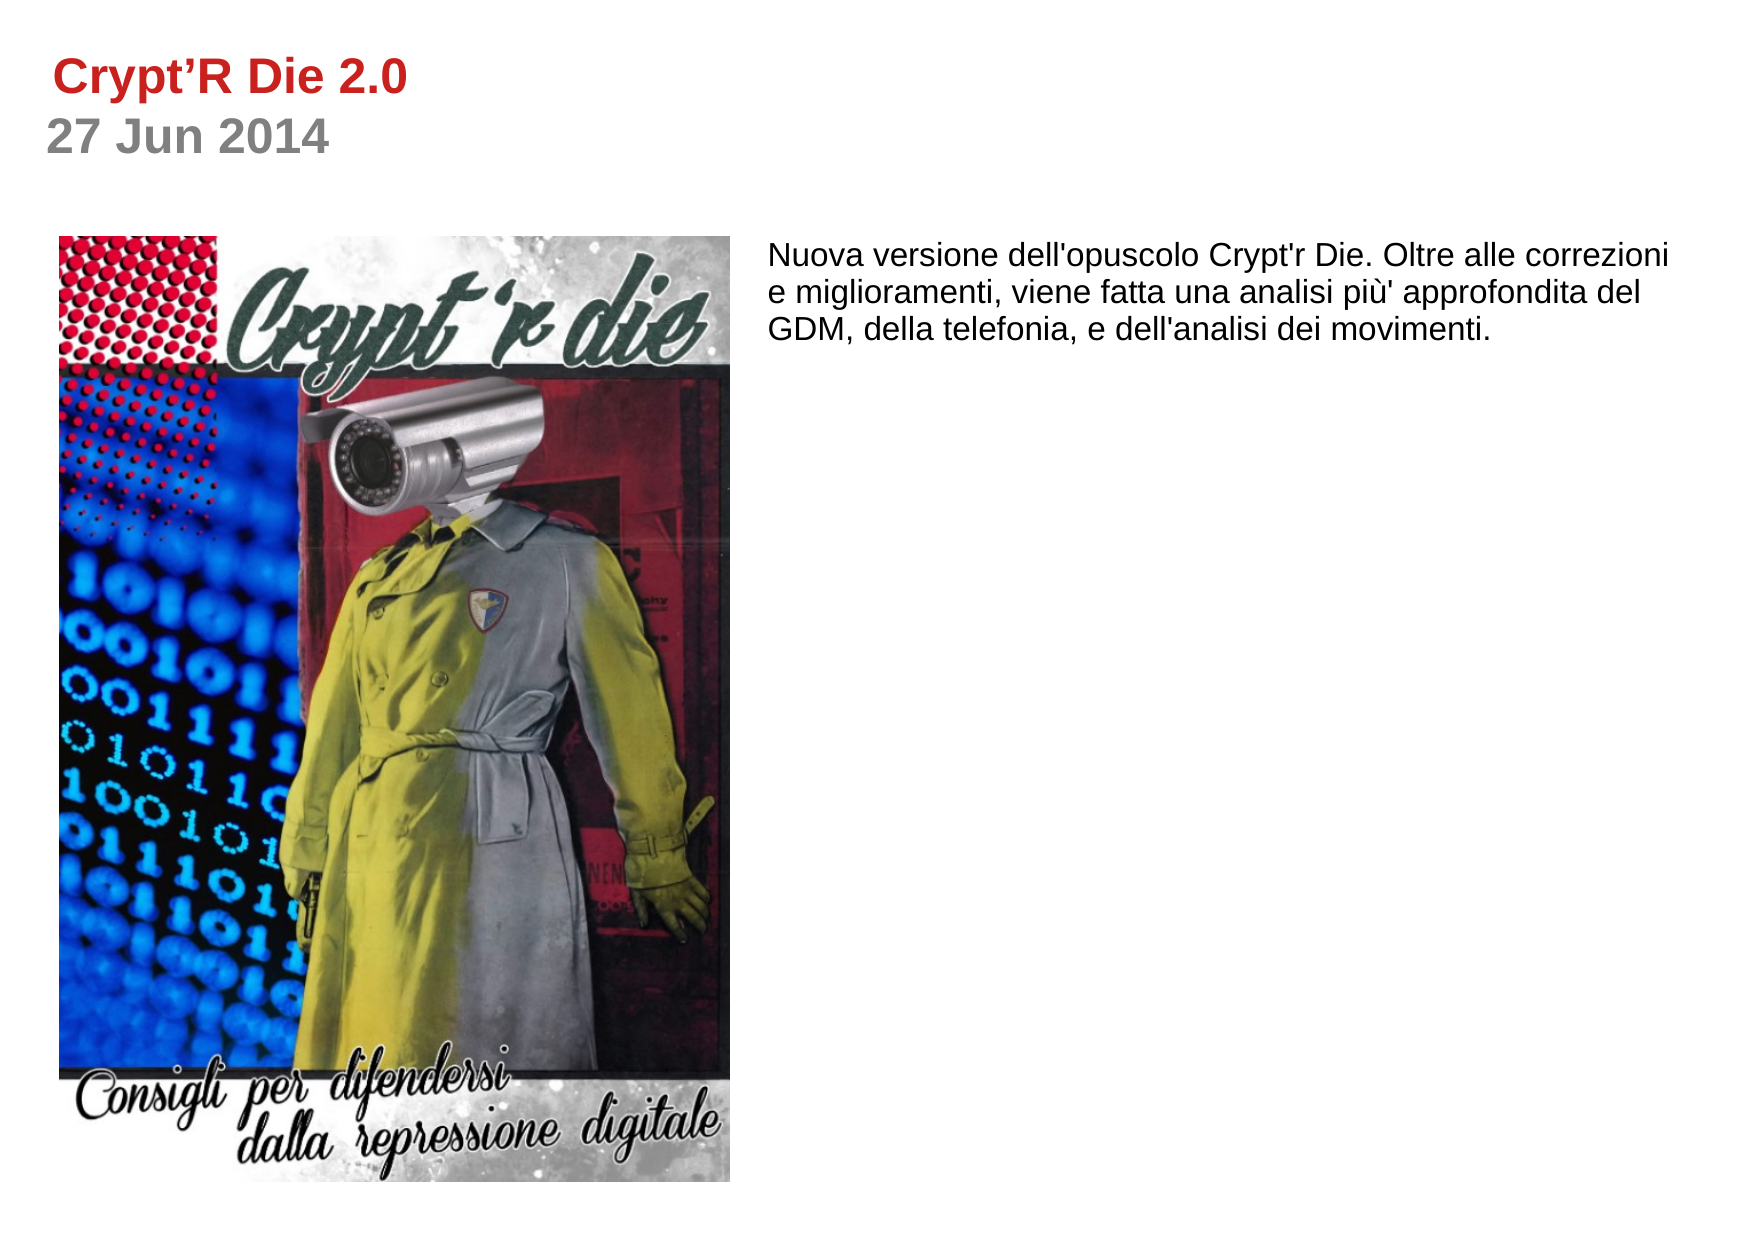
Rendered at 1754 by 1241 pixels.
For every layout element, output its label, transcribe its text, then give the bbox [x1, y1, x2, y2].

subtitle Nuova versione dell'opuscolo Crypt'r Die. Oltre alle correzioni e miglioramenti, viene fatta una analisi più' approfondita del GDM, della telefonia, e dell'analisi dei movimenti. [767, 236, 1692, 1182]
picture [59, 236, 730, 1182]
title Crypt’R Die 2.0 [52, 39, 1713, 114]
text_box 27 Jun 2014 [31, 101, 768, 178]
